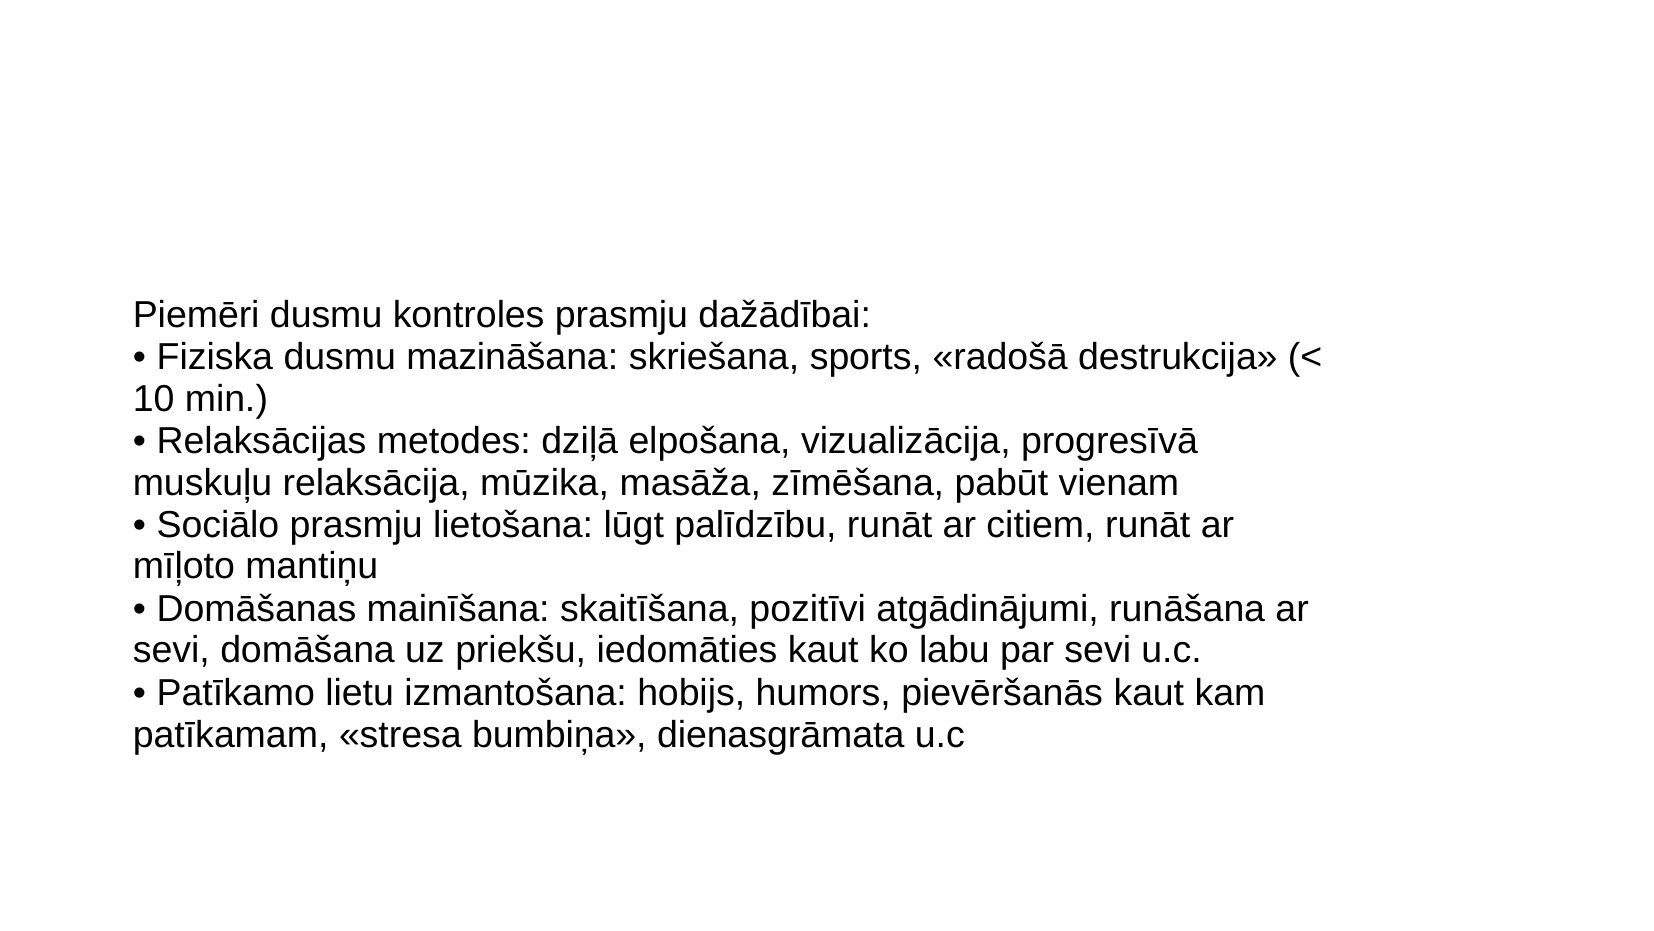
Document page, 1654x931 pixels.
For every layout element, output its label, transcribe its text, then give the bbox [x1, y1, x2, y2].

text_box Piemēri dusmu kontroles prasmju dažādībai: • Fiziska dusmu mazināšana: skriešana, sports, «radošā destrukcija» (< 10 min.) • Relaksācijas metodes: dziļā elpošana, vizualizācija, progresīvā muskuļu relaksācija, mūzika, masāža, zīmēšana, pabūt vienam • Sociālo prasmju lietošana: lūgt palīdzību, runāt ar citiem, runāt ar mīļoto mantiņu • Domāšanas mainīšana: skaitīšana, pozitīvi atgādinājumi, runāšana ar sevi, domāšana uz priekšu, iedomāties kaut ko labu par sevi u.c. • Patīkamo lietu izmantošana: hobijs, humors, pievēršanās kaut kam patīkamam, «stresa bumbiņa», dienasgrāmata u.c [118, 285, 1654, 857]
